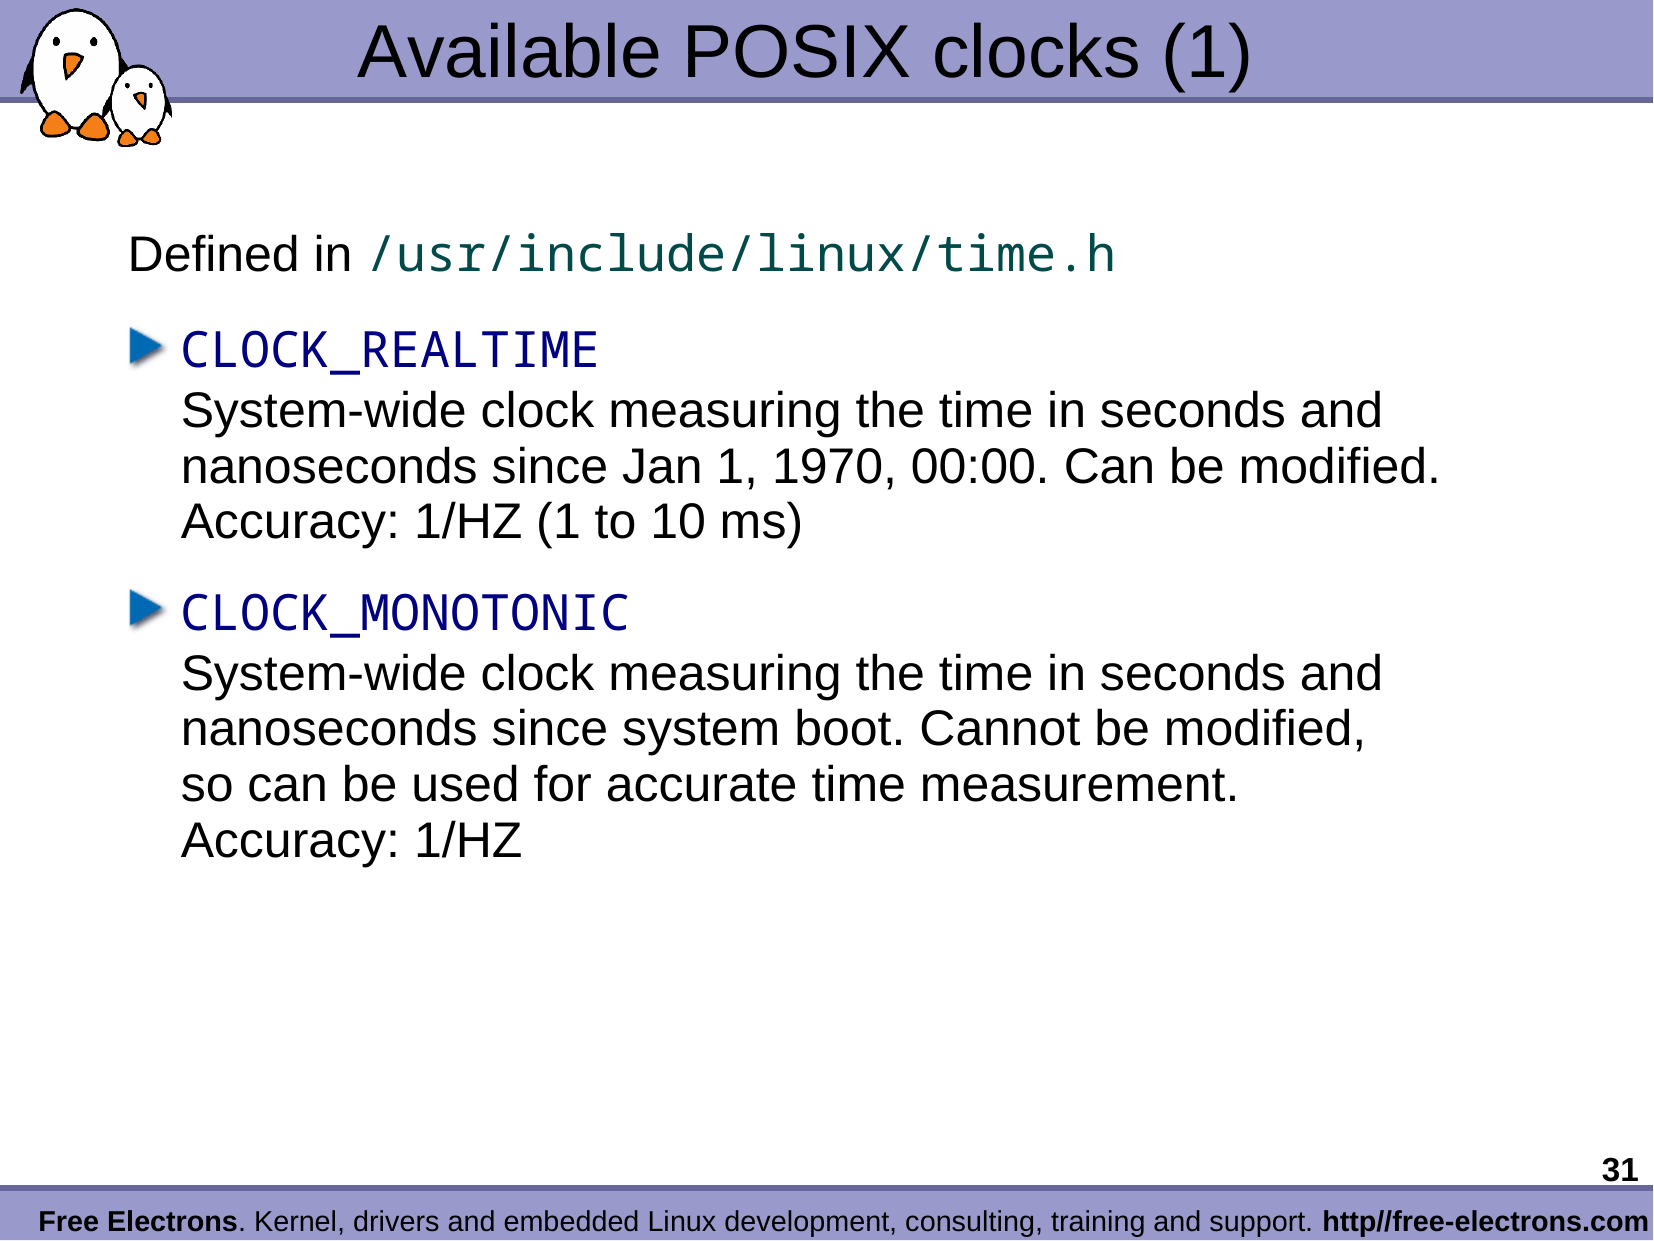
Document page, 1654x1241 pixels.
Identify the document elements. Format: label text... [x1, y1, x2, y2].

list Defined in /usr/include/linux/time.h CLOCK_REALTIME System-wide clock measuring the time in seconds and nanoseconds since Jan 1, 1970, 00:00. Can be modified. Accuracy: 1/HZ (1 to 10 ms) CLOCK_MONOTONIC System-wide clock measuring the time in seconds and nanoseconds since system boot. Cannot be modified, so can be used for accurate time measurement. Accuracy: 1/HZ [109, 218, 1522, 1069]
title Available POSIX clocks (1) [60, 0, 1551, 103]
picture [20, 8, 172, 147]
